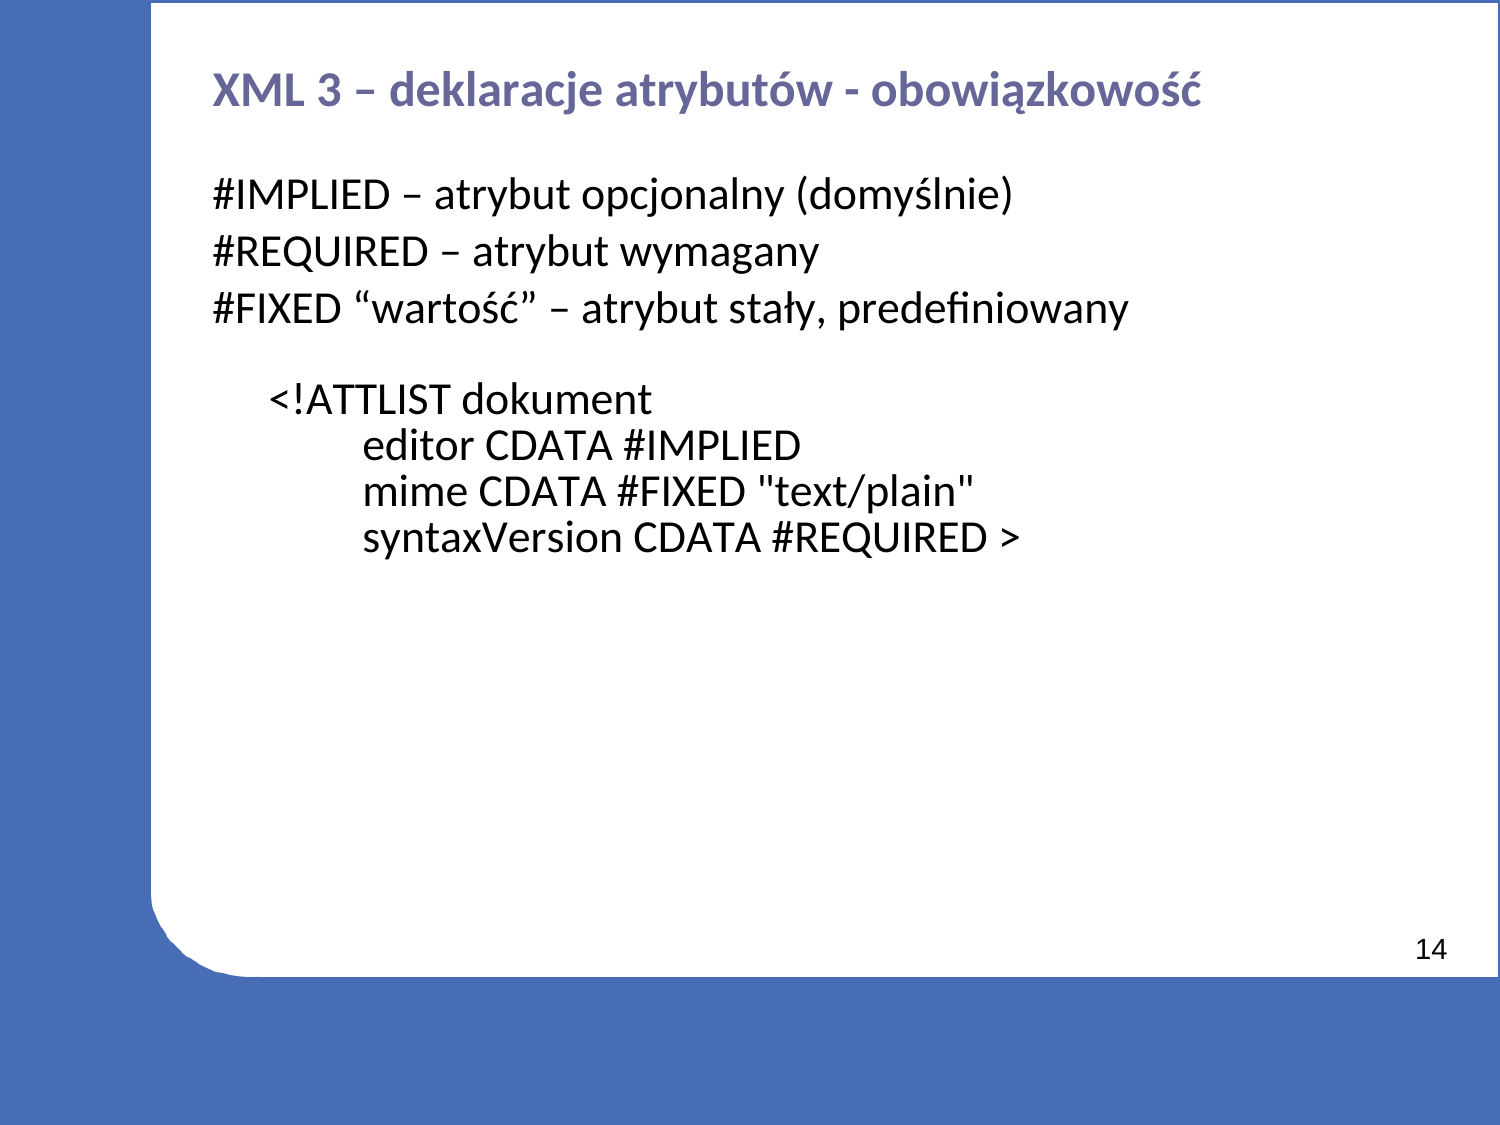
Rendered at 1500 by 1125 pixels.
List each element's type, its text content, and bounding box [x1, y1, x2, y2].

picture [0, 0, 1500, 1125]
title XML 3 – deklaracje atrybutów - obowiązkowość [212, 24, 1447, 164]
list #IMPLIED – atrybut opcjonalny (domyślnie) #REQUIRED – atrybut wymagany #FIXED “wartość” – atrybut stały, predefiniowany <!ATTLIST dokument editor CDATA #IMPLIED mime CDATA #FIXED "text/plain" syntaxVersion CDATA #REQUIRED > [212, 174, 1448, 911]
